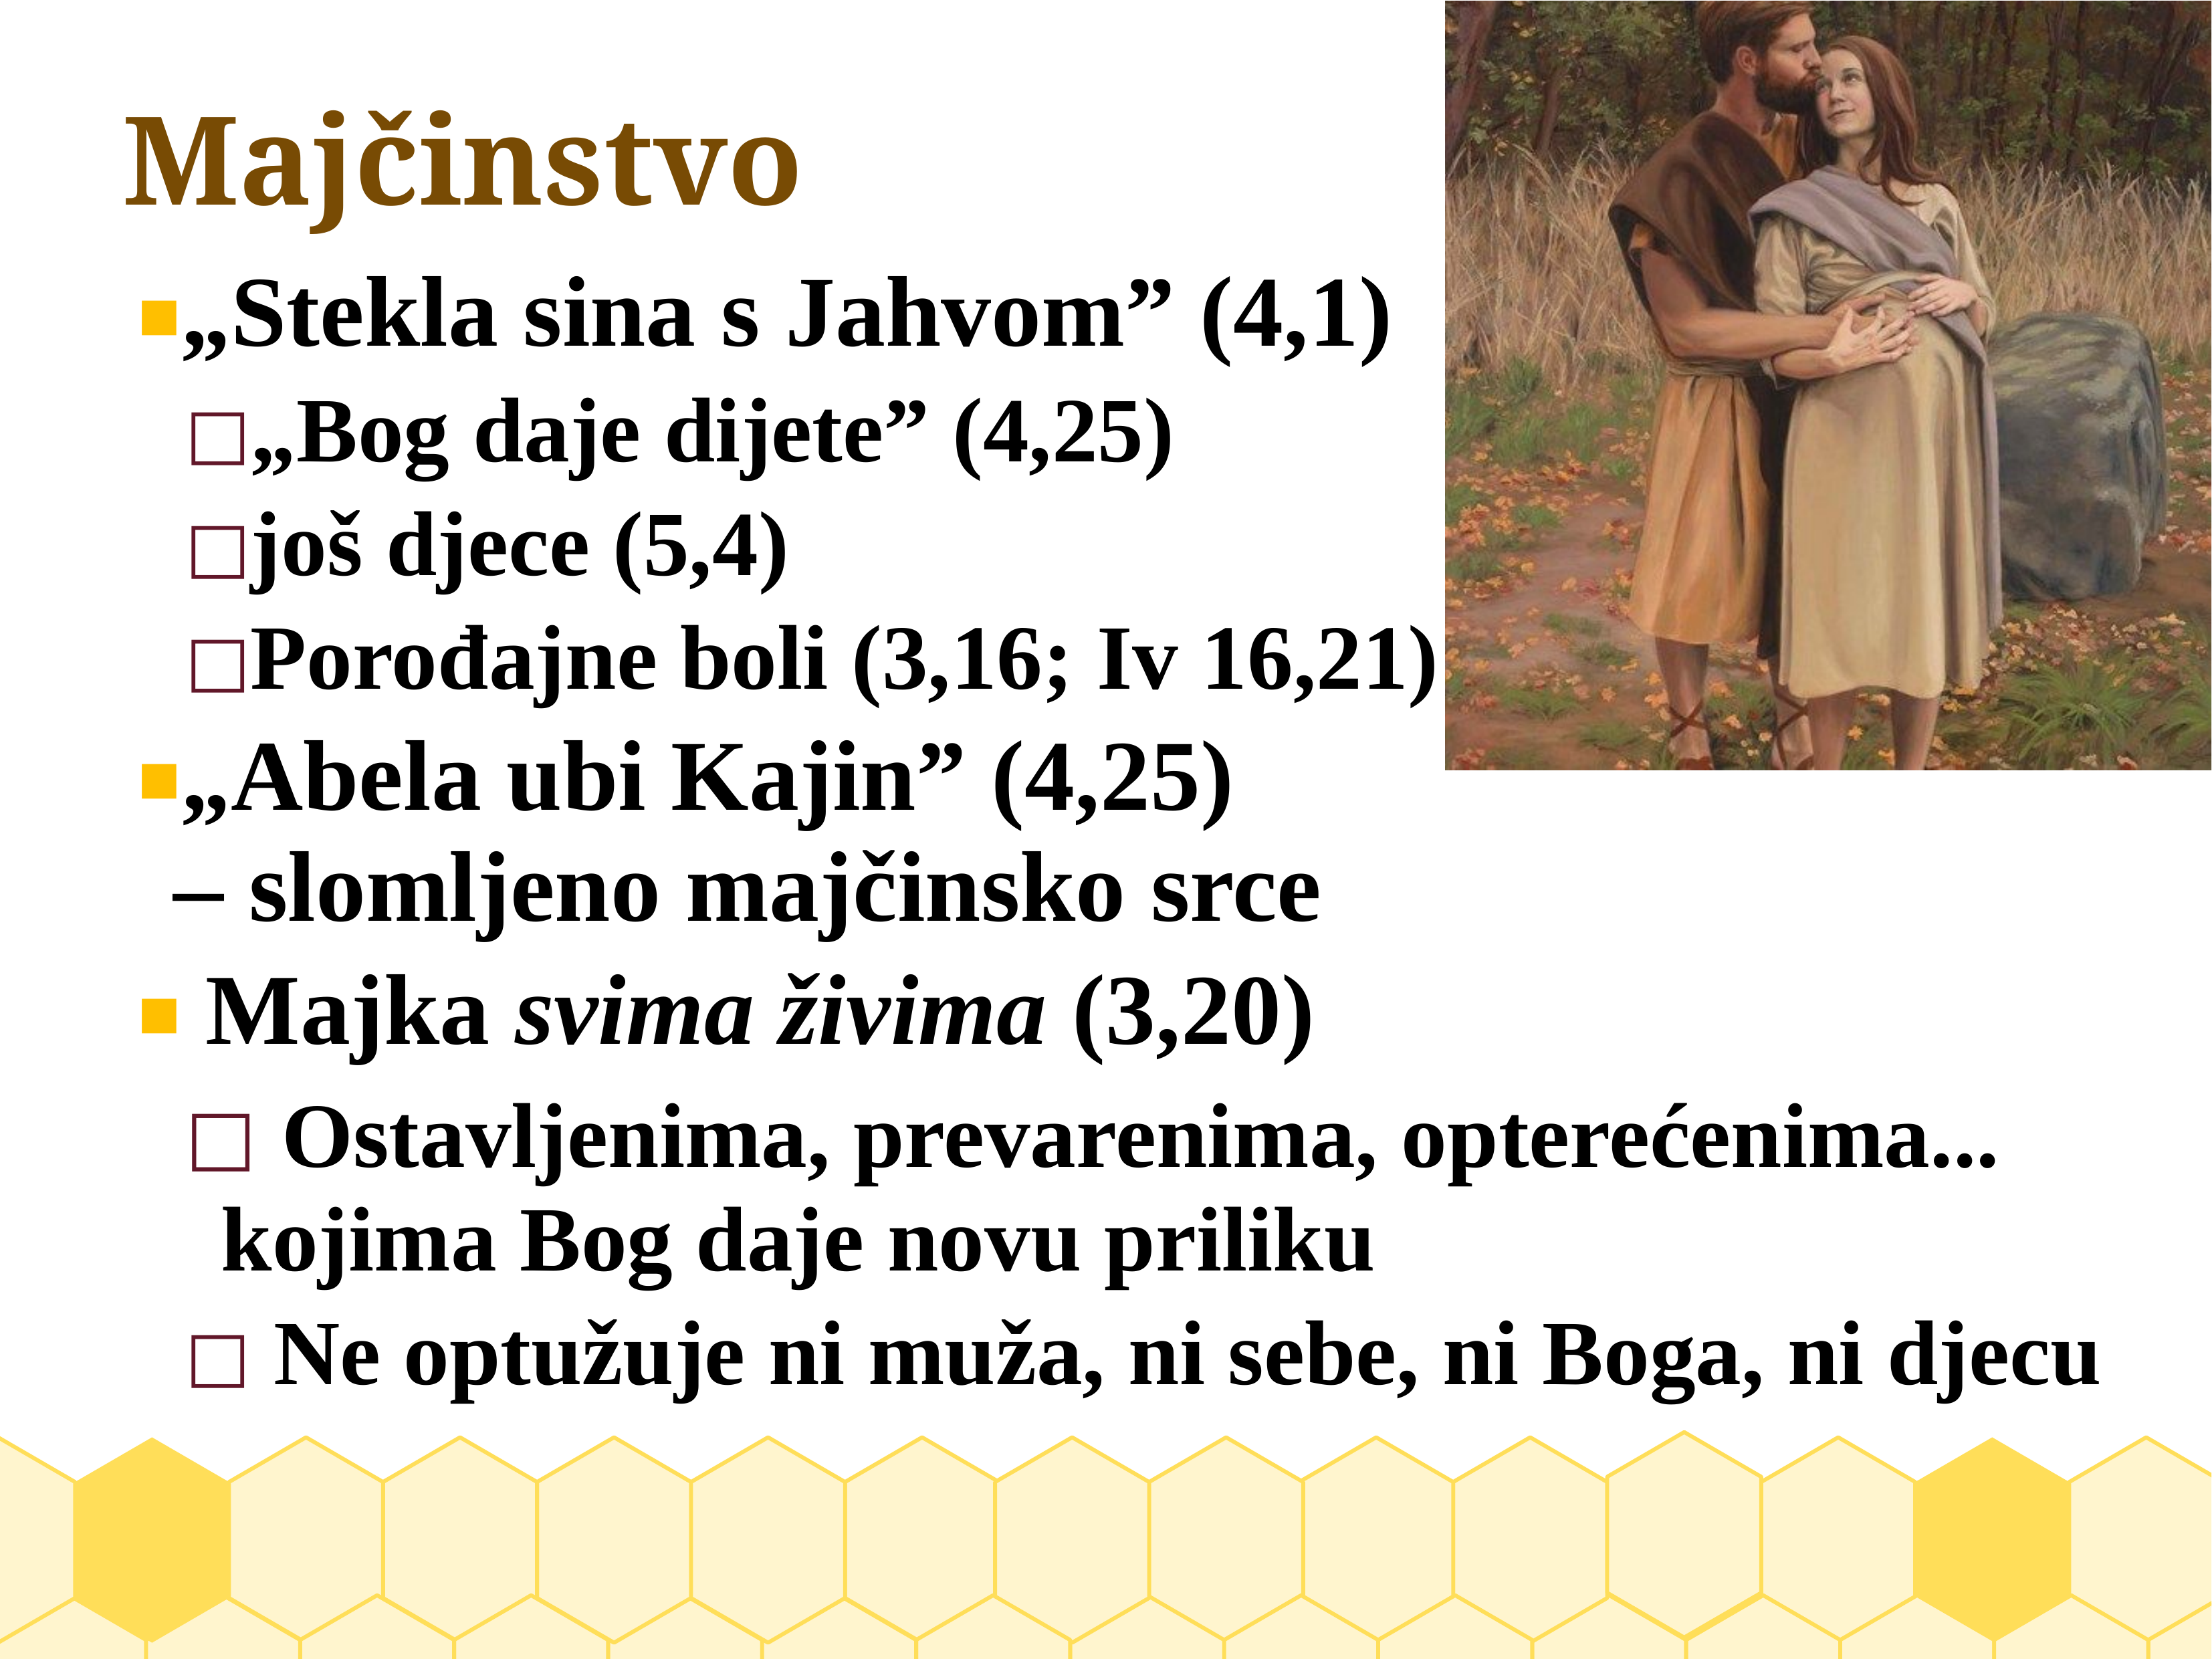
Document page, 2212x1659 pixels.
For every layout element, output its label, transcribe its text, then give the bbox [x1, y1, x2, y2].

title Majčinstvo [122, 17, 1445, 297]
picture [1445, 1, 2212, 770]
list „Stekla sina s Jahvom” (4,1) „Bog daje dijete” (4,25) još djece (5,4) Porođajne boli (3,16; Iv 16,21) „Abela ubi Kajin” (4,25) – slomljeno majčinsko srce Majka svima živima (3,20) Ostavljenima, prevarenima, opterećenima... kojima Bog daje novu priliku Ne optužuje ni muža, ni sebe, ni Boga, ni djecu [126, 256, 2212, 1406]
